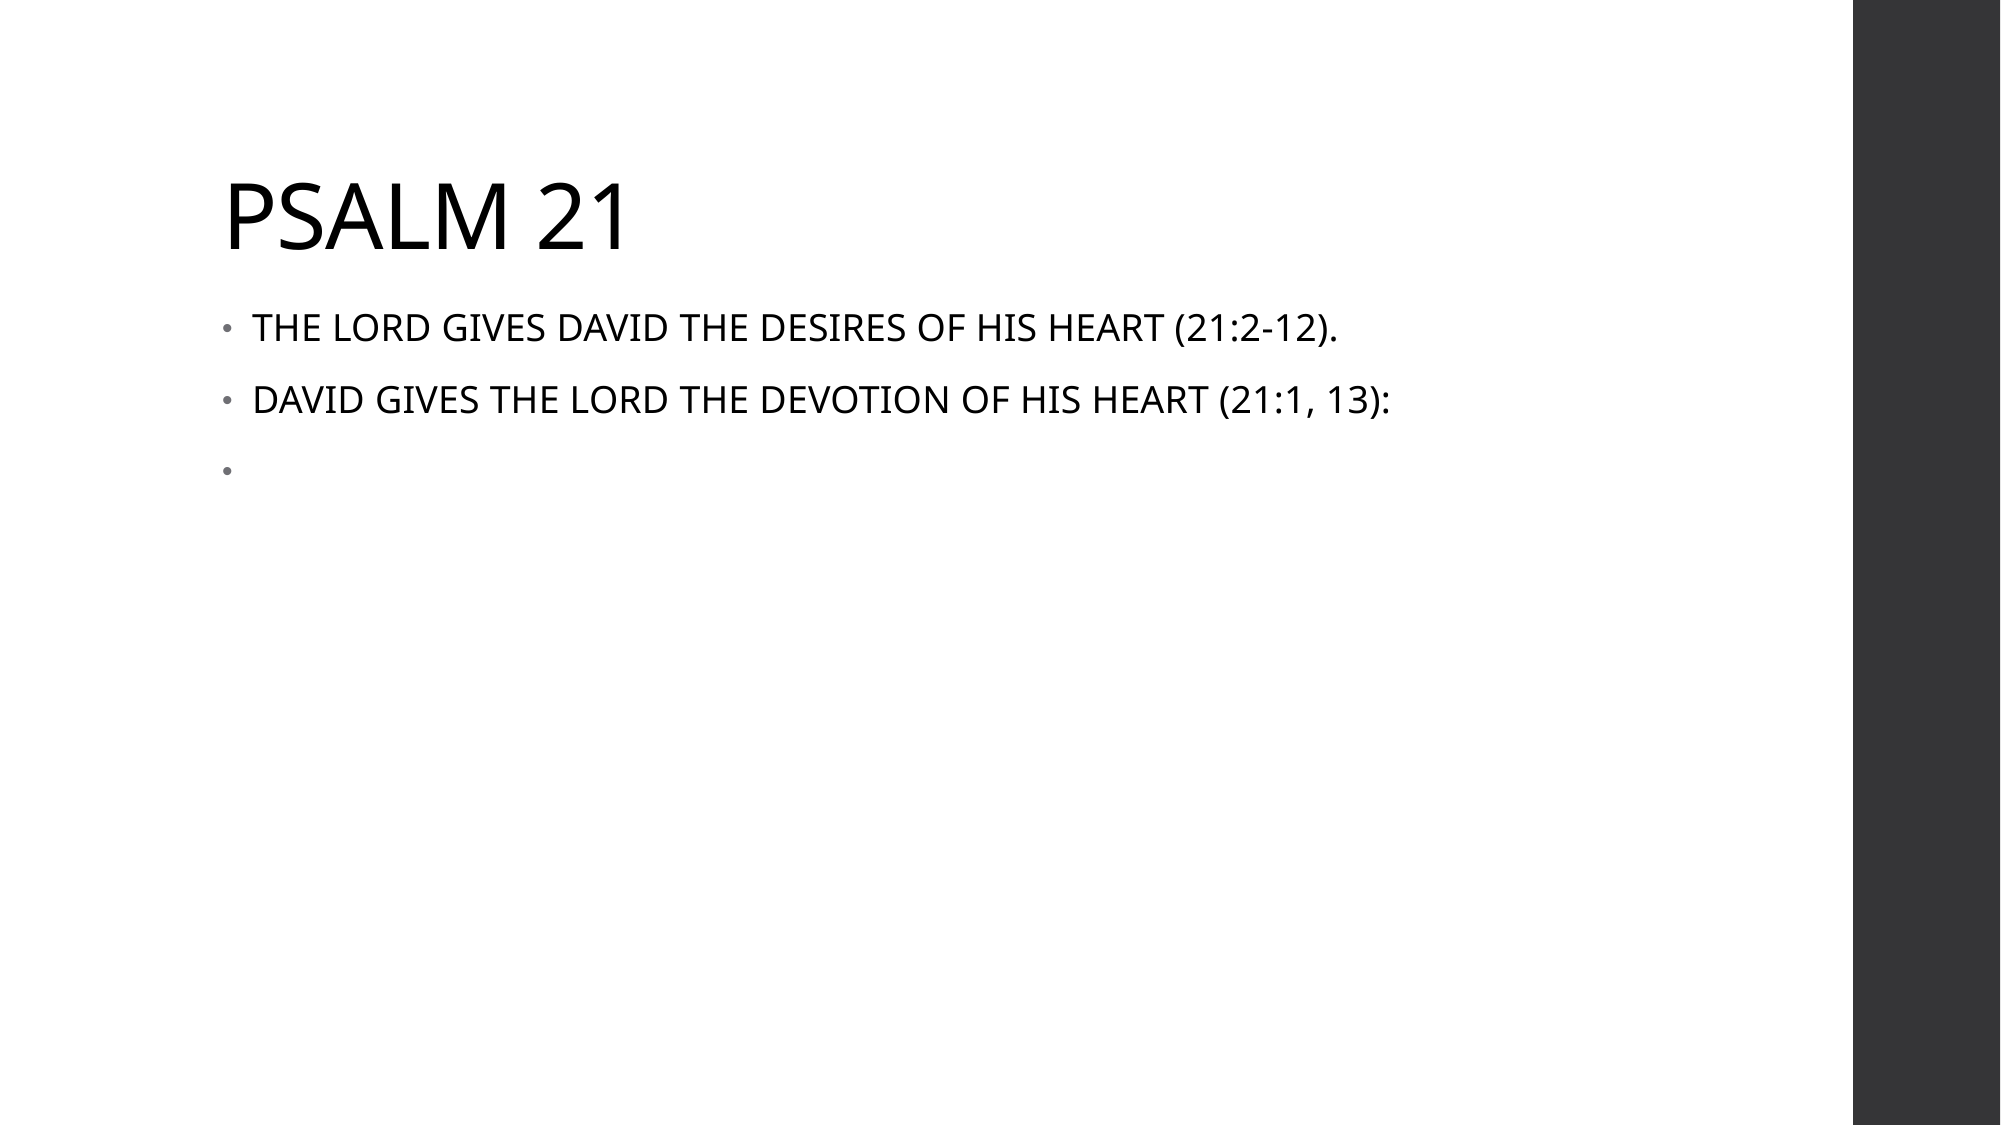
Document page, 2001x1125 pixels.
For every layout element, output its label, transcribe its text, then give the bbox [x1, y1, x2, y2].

title PSALM 21 [206, 60, 1797, 278]
list THE LORD GIVES DAVID THE DESIRES OF HIS HEART (21:2-12). DAVID GIVES THE LORD THE DEVOTION OF HIS HEART (21:1, 13): [206, 299, 1617, 1014]
